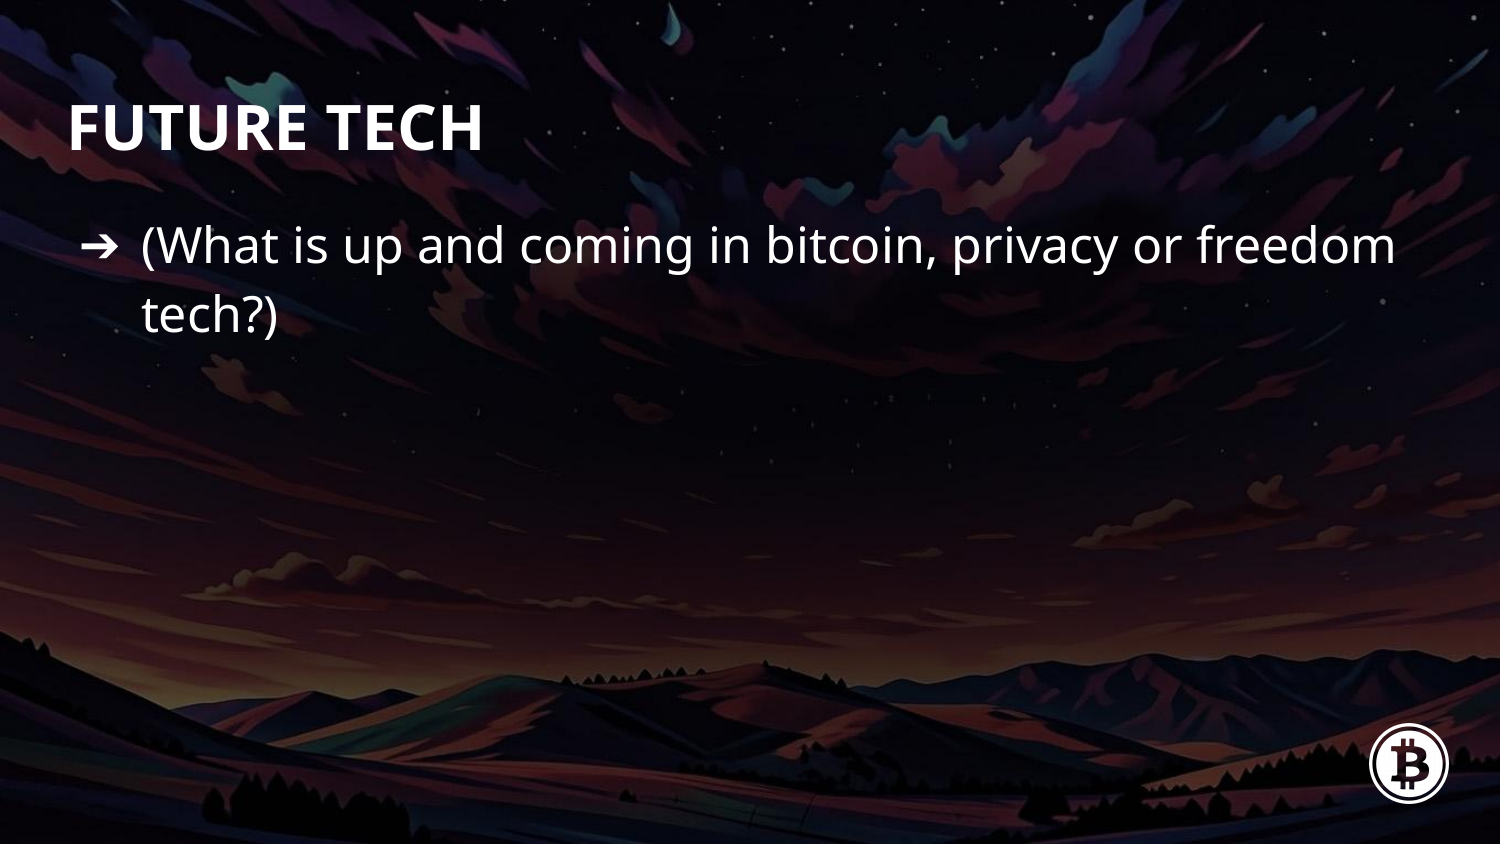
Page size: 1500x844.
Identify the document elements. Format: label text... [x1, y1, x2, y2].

list (What is up and coming in bitcoin, privacy or freedom tech?) [51, 189, 1449, 750]
title FUTURE TECH [51, 72, 1449, 167]
picture [0, 0, 1500, 844]
